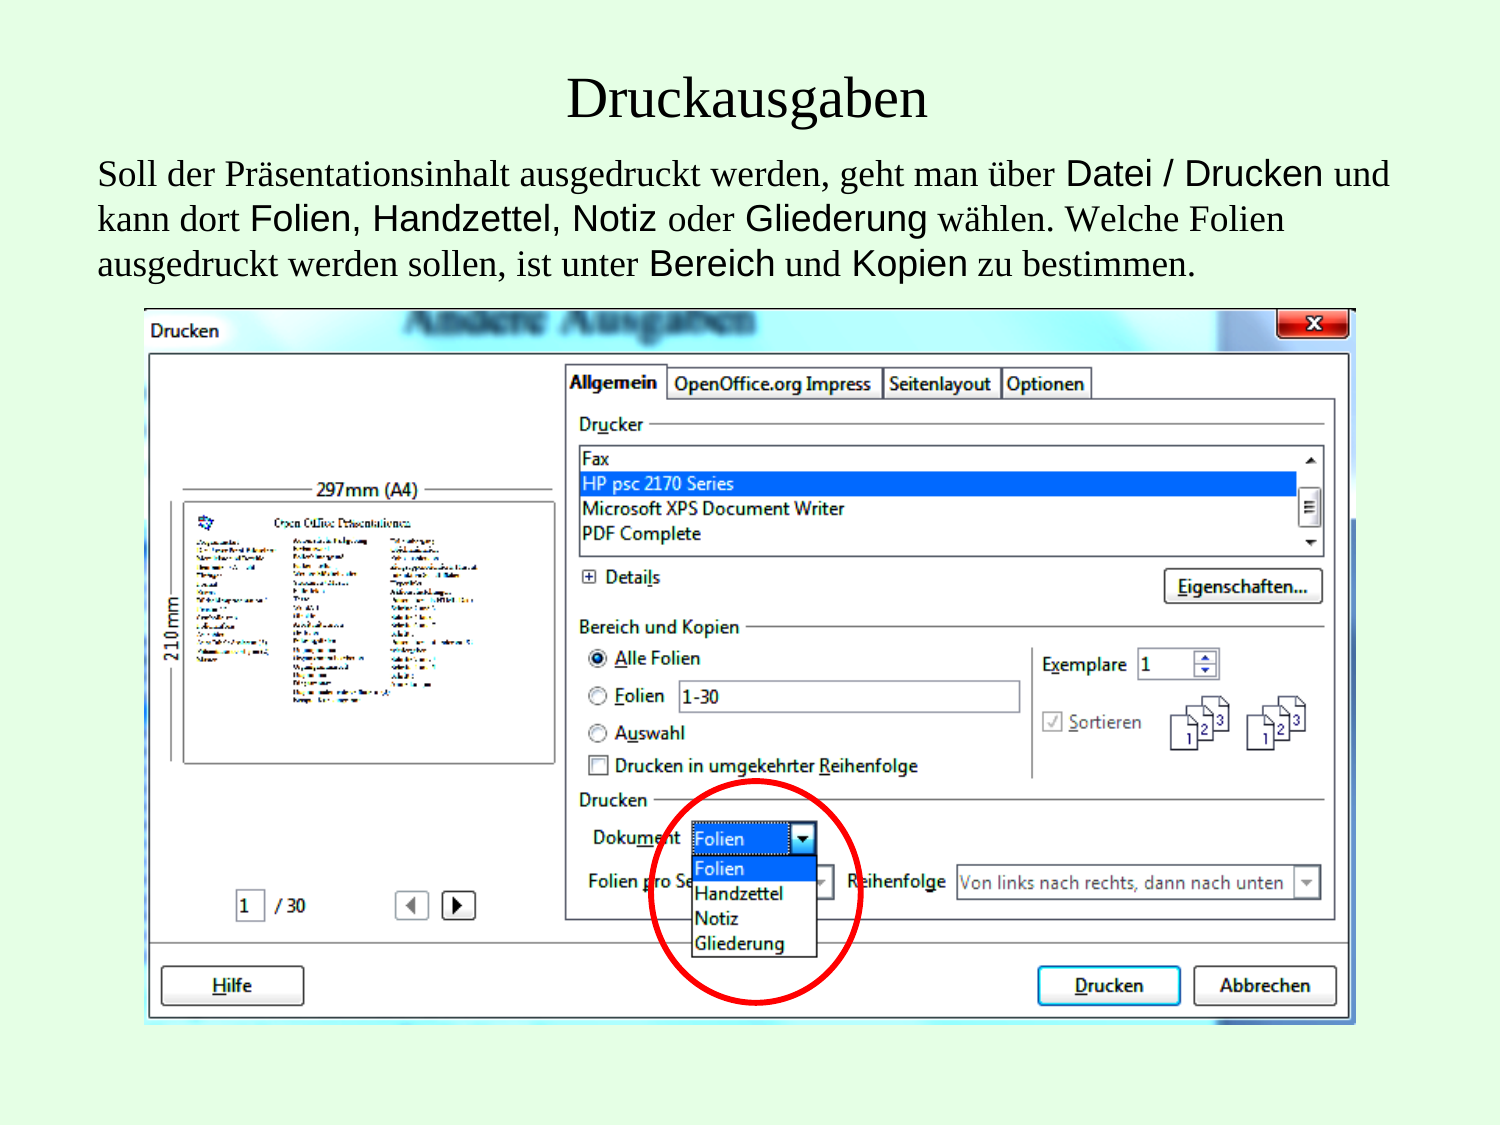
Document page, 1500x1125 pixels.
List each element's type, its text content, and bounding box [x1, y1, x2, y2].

picture [144, 308, 1356, 1025]
title Druckausgaben [112, 16, 1384, 141]
text_box Soll der Präsentationsinhalt ausgedruckt werden, geht man über Datei / Drucken und kann dort Folien, Handzettel, Notiz oder Gliederung wählen. Welche Folien ausgedruckt werden sollen, ist unter Bereich und Kopien zu bestimmen. [82, 141, 1441, 292]
